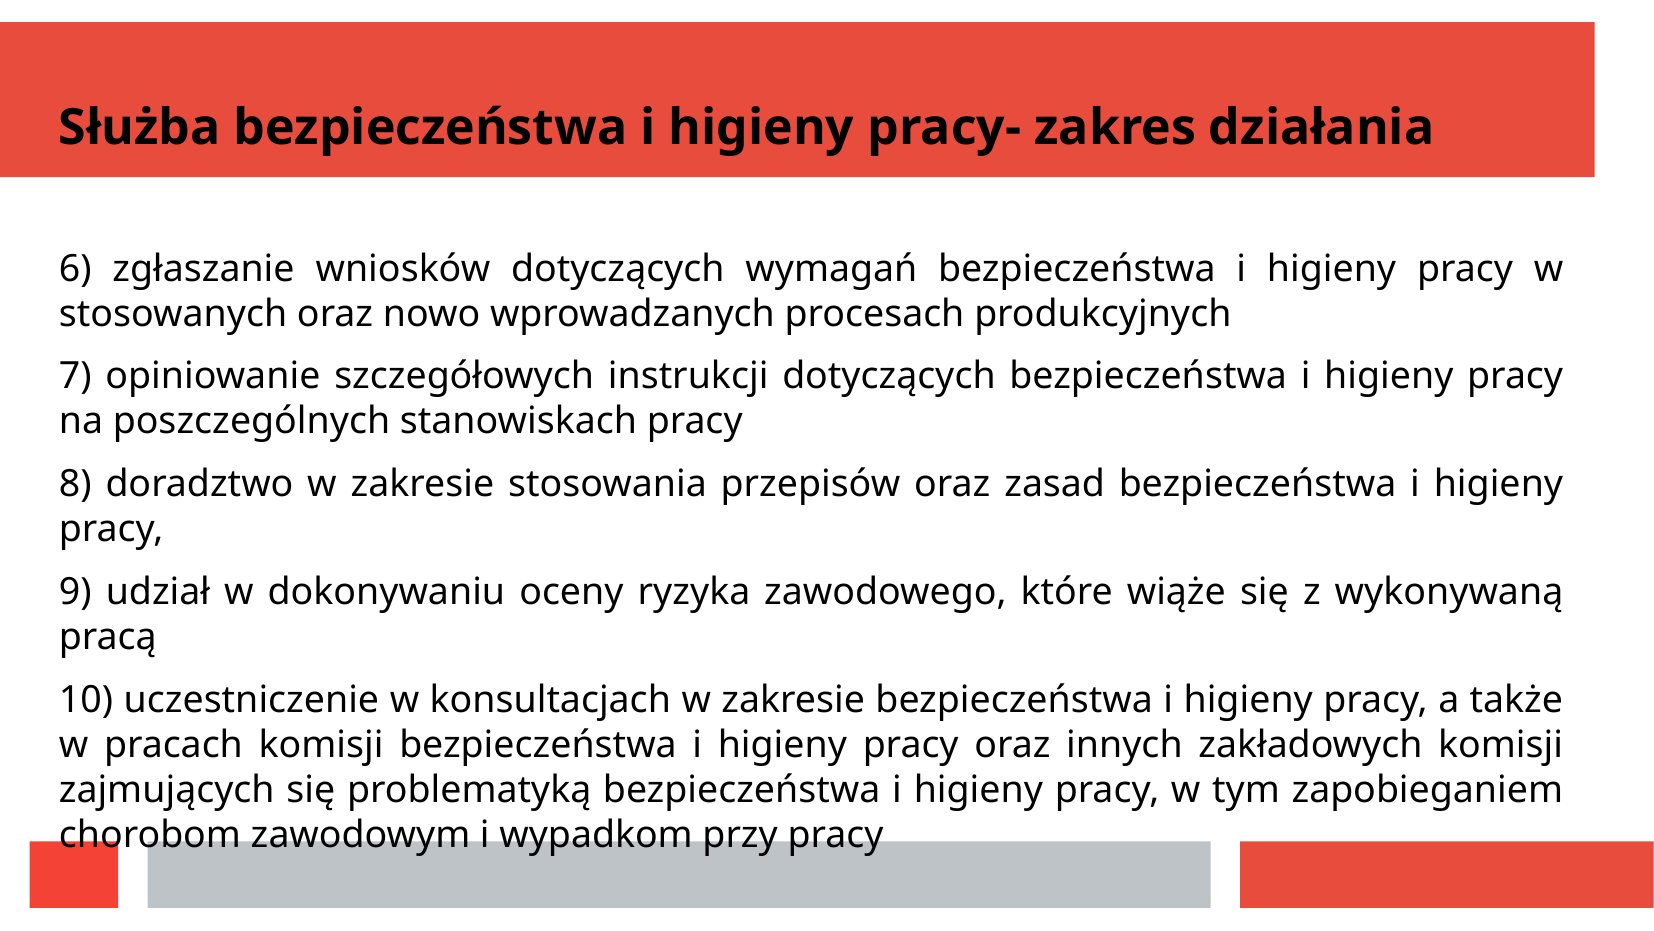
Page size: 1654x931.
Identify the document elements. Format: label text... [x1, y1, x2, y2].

subtitle 6) zgłaszanie wniosków dotyczących wymagań bezpieczeństwa i higieny pracy w stosowanych oraz nowo wprowadzanych procesach produkcyjnych 7) opiniowanie szczegółowych instrukcji dotyczących bezpieczeństwa i higieny pracy na poszczególnych stanowiskach pracy 8) doradztwo w zakresie stosowania przepisów oraz zasad bezpieczeństwa i higieny pracy, 9) udział w dokonywaniu oceny ryzyka zawodowego, które wiąże się z wykonywaną pracą 10) uczestniczenie w konsultacjach w zakresie bezpieczeństwa i higieny pracy, a także w pracach komisji bezpieczeństwa i higieny pracy oraz innych zakładowych komisji zajmujących się problematyką bezpieczeństwa i higieny pracy, w tym zapobieganiem chorobom zawodowym i wypadkom przy pracy [59, 243, 1565, 820]
title Służba bezpieczeństwa i higieny pracy- zakres działania [59, 44, 1595, 156]
